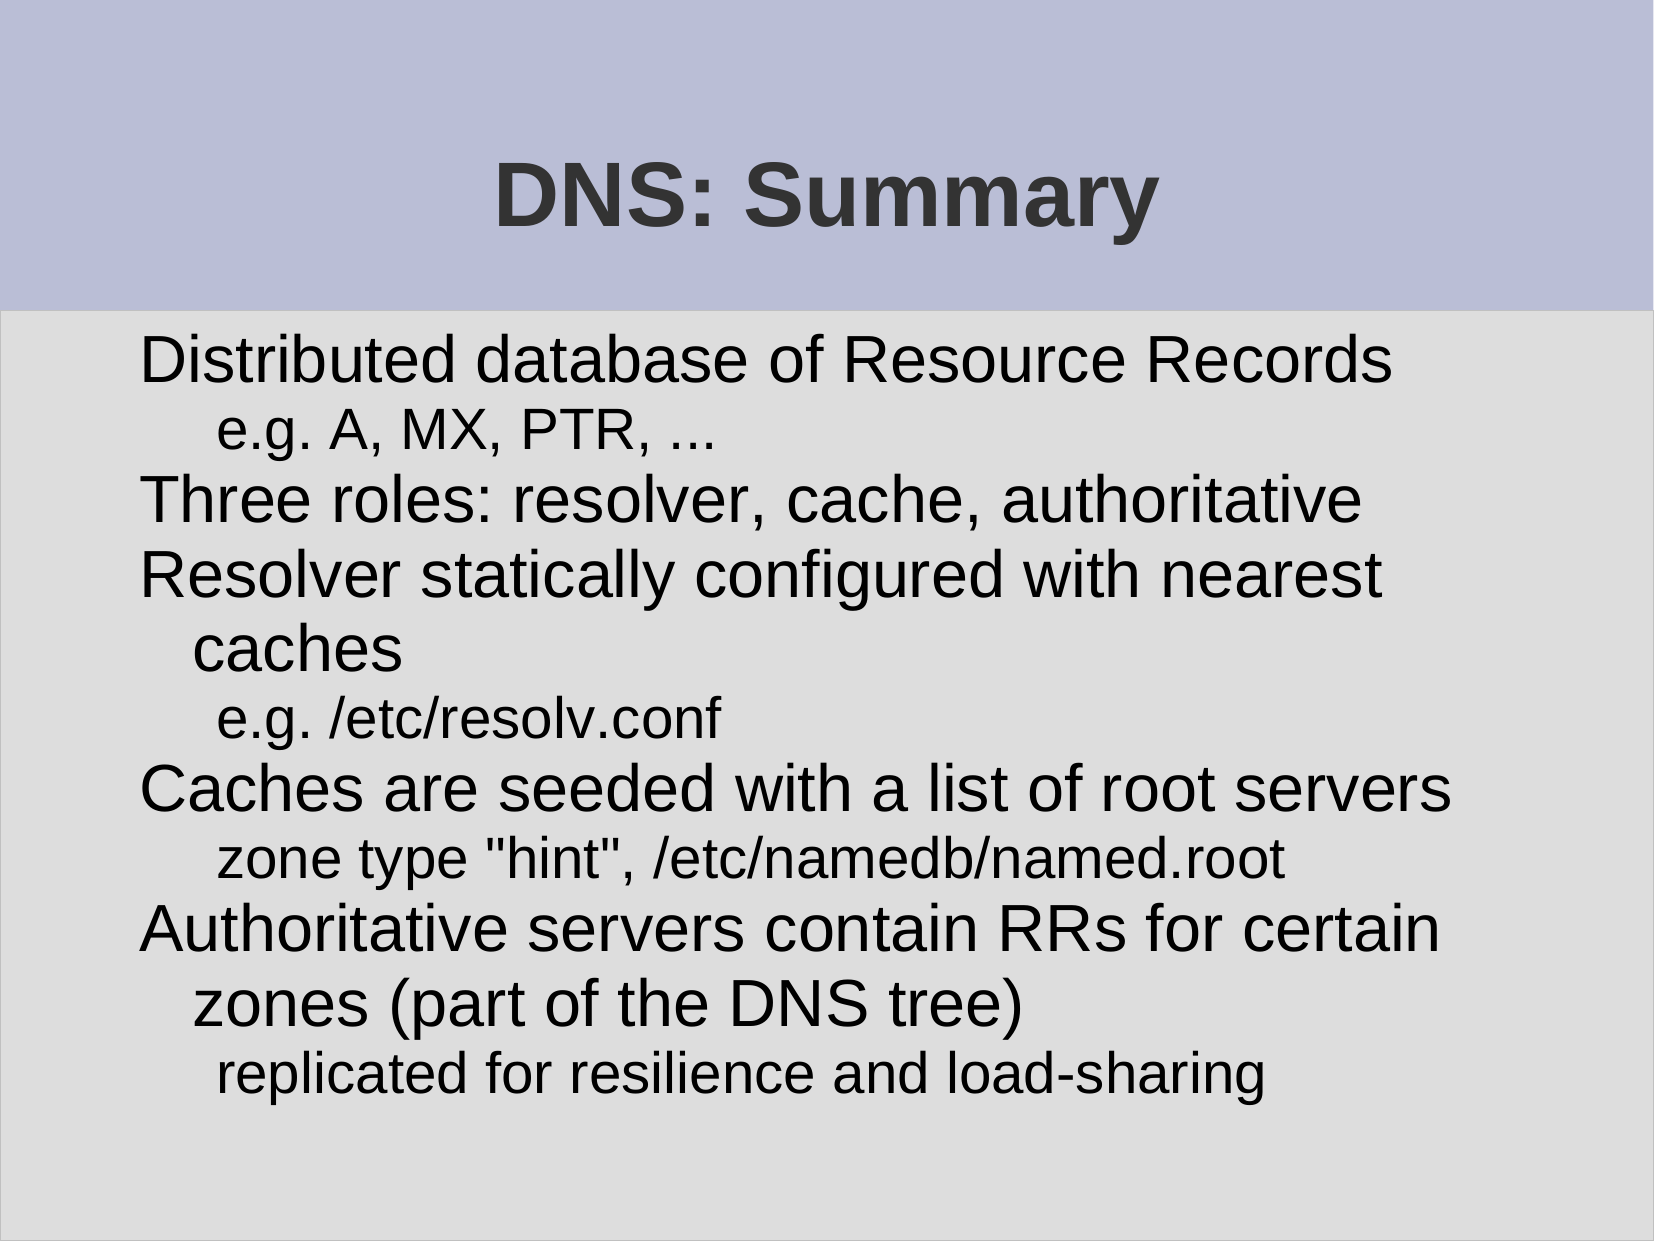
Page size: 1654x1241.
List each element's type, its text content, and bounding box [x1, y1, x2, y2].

title DNS: Summary [121, 91, 1534, 299]
list Distributed database of Resource Records e.g. A, MX, PTR, ... Three roles: resolver, cache, authoritative Resolver statically configured with nearest caches e.g. /etc/resolv.conf Caches are seeded with a list of root servers zone type "hint", /etc/namedb/named.root Authoritative servers contain RRs for certain zones (part of the DNS tree) replicated for resilience and load-sharing [121, 322, 1561, 1132]
